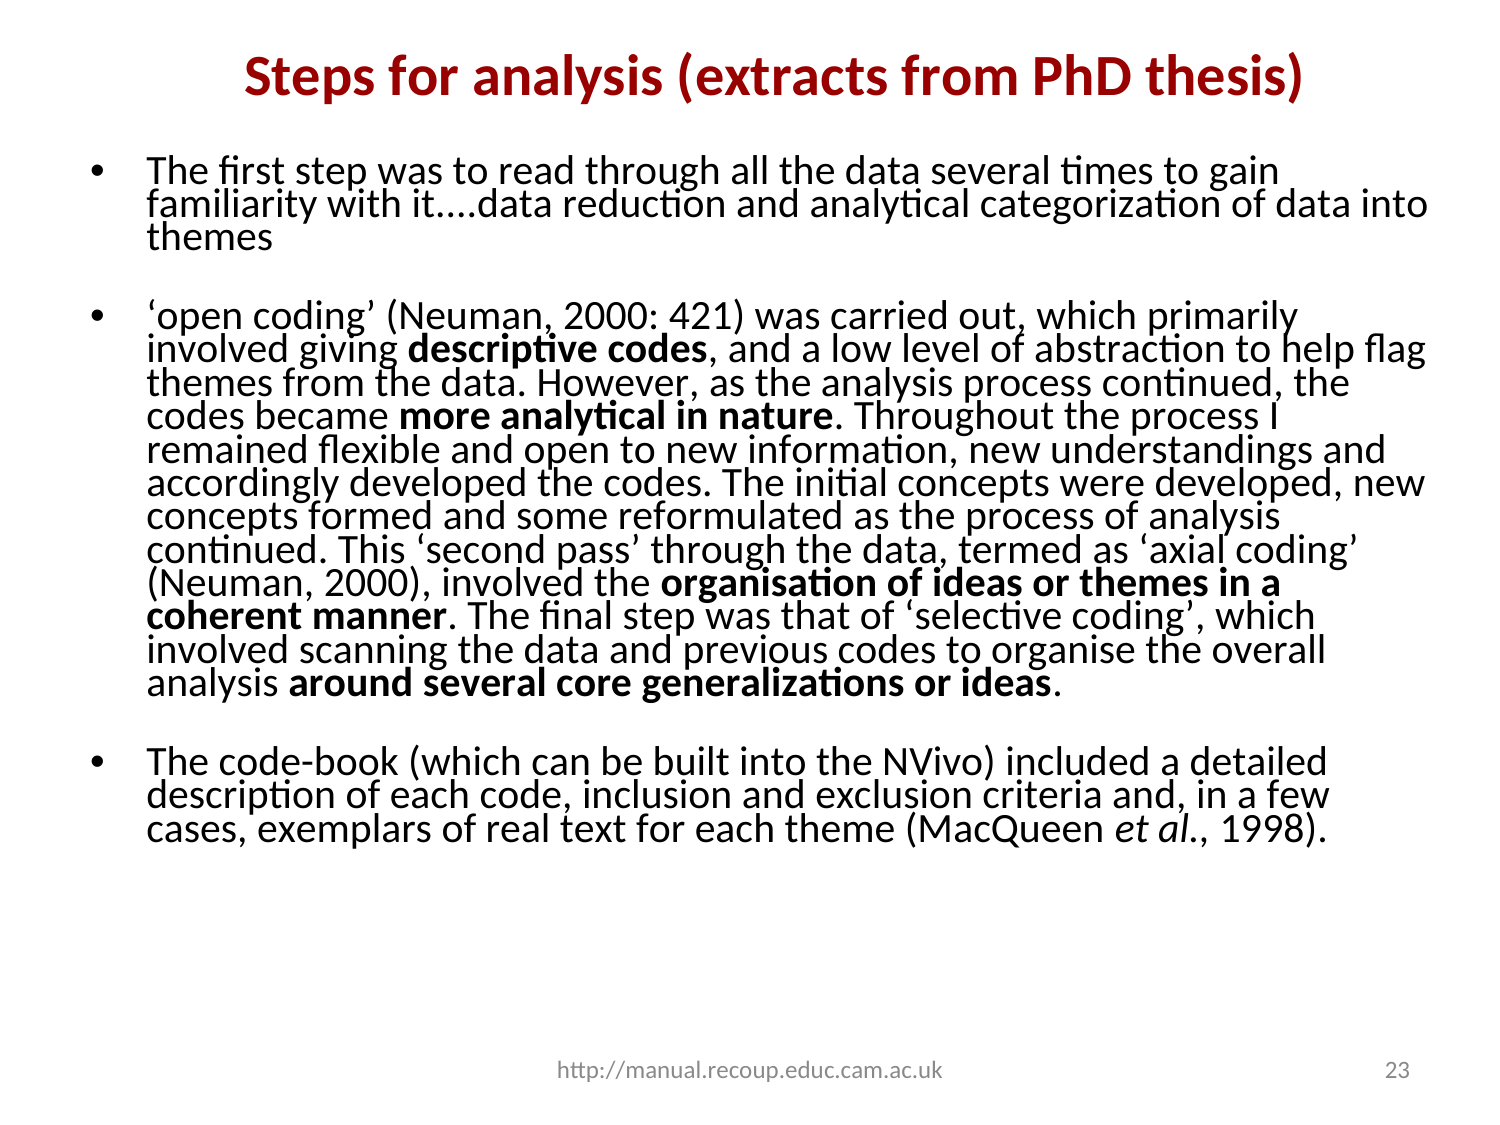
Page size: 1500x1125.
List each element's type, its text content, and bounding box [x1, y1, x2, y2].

list The first step was to read through all the data several times to gain familiarity with it....data reduction and analytical categorization of data into themes ‘open coding’ (Neuman, 2000: 421) was carried out, which primarily involved giving descriptive codes, and a low level of abstraction to help flag themes from the data. However, as the analysis process continued, the codes became more analytical in nature. Throughout the process I remained flexible and open to new information, new understandings and accordingly developed the codes. The initial concepts were developed, new concepts formed and some reformulated as the process of analysis continued. This ‘second pass’ through the data, termed as ‘axial coding’ (Neuman, 2000), involved the organisation of ideas or themes in a coherent manner. The final step was that of ‘selective coding’, which involved scanning the data and previous codes to organise the overall analysis around several core generalizations or ideas. The code-book (which can be built into the NVivo) included a detailed description of each code, inclusion and exclusion criteria and, in a few cases, exemplars of real text for each theme (MacQueen et al., 1998). [75, 149, 1447, 1066]
title Steps for analysis (extracts from PhD thesis) [99, 0, 1450, 175]
